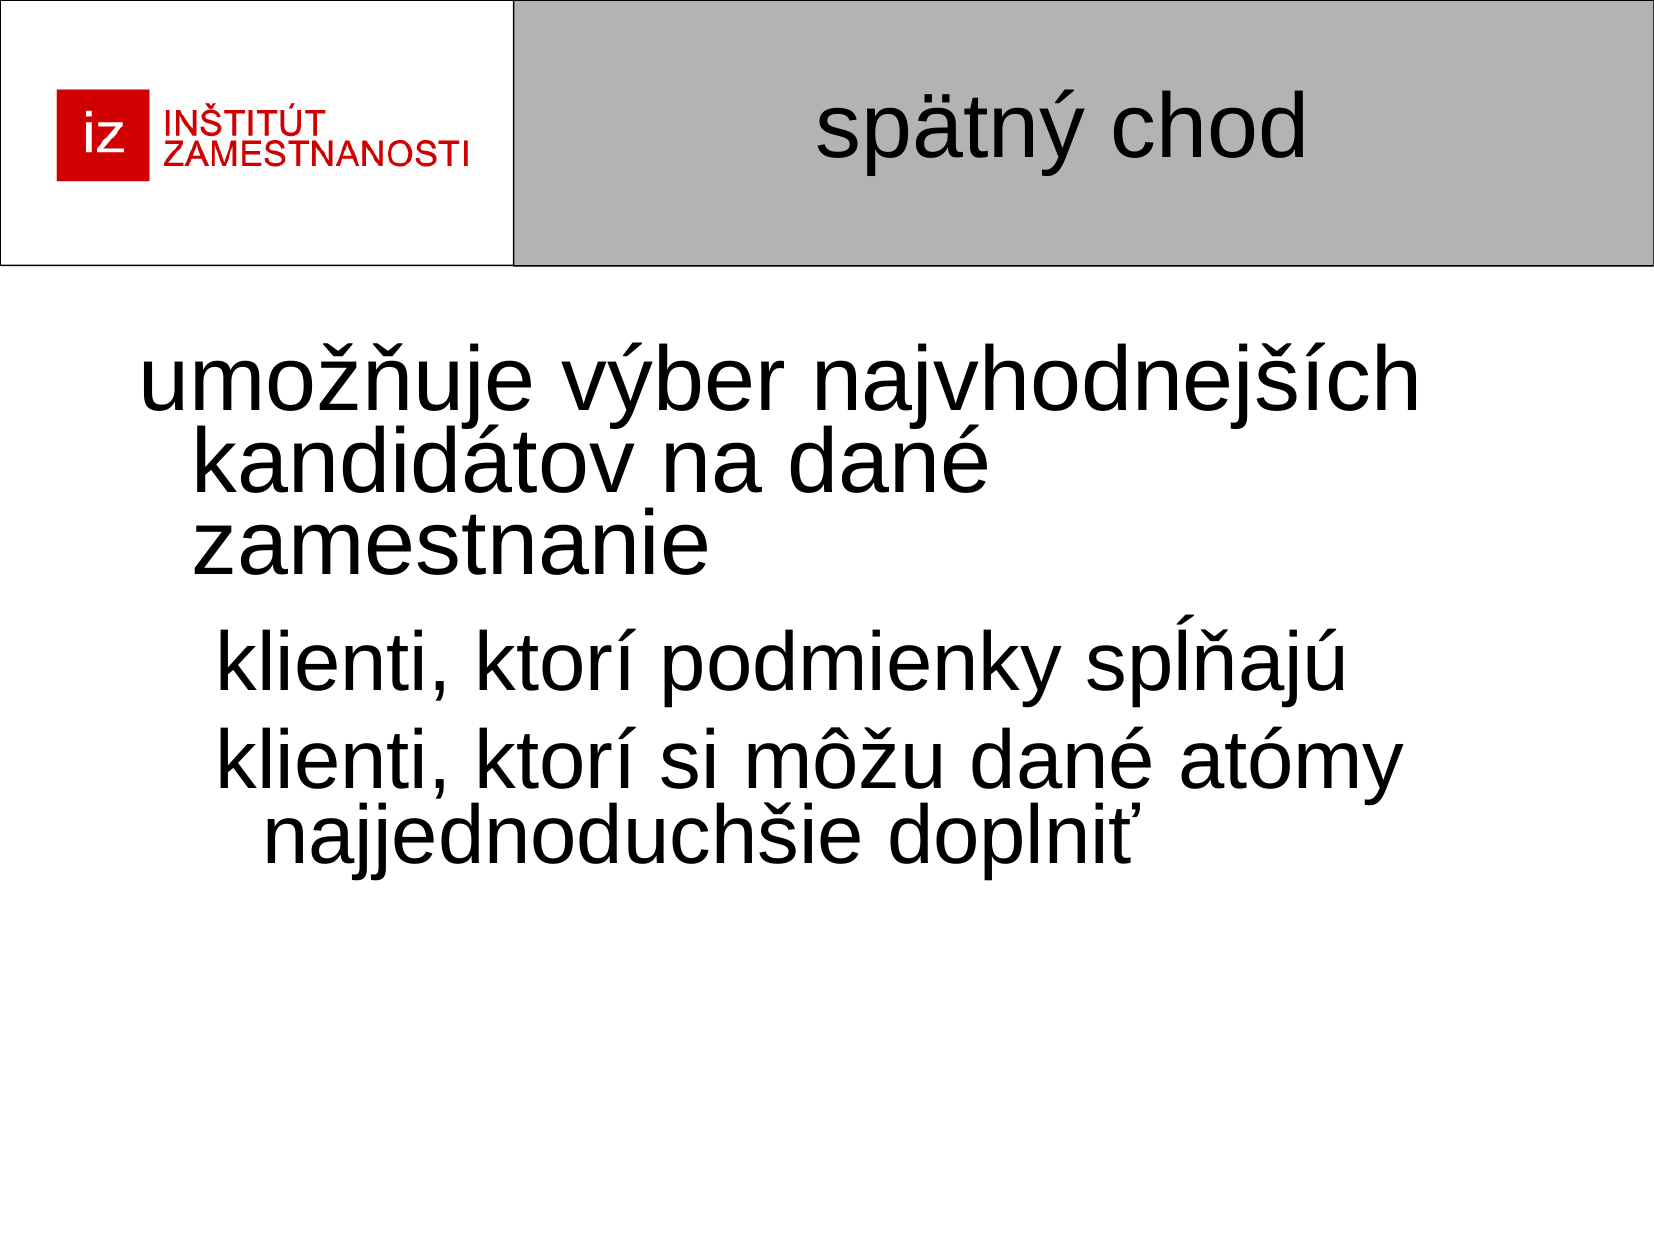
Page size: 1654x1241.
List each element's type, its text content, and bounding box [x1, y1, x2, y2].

picture [5, 8, 512, 257]
list umožňuje výber najvhodnejších kandidátov na dané zamestnanie klienti, ktorí podmienky spĺňajú klienti, ktorí si môžu dané atómy najjednoduchšie doplniť [121, 344, 1533, 1112]
title spätný chod [561, 37, 1565, 229]
